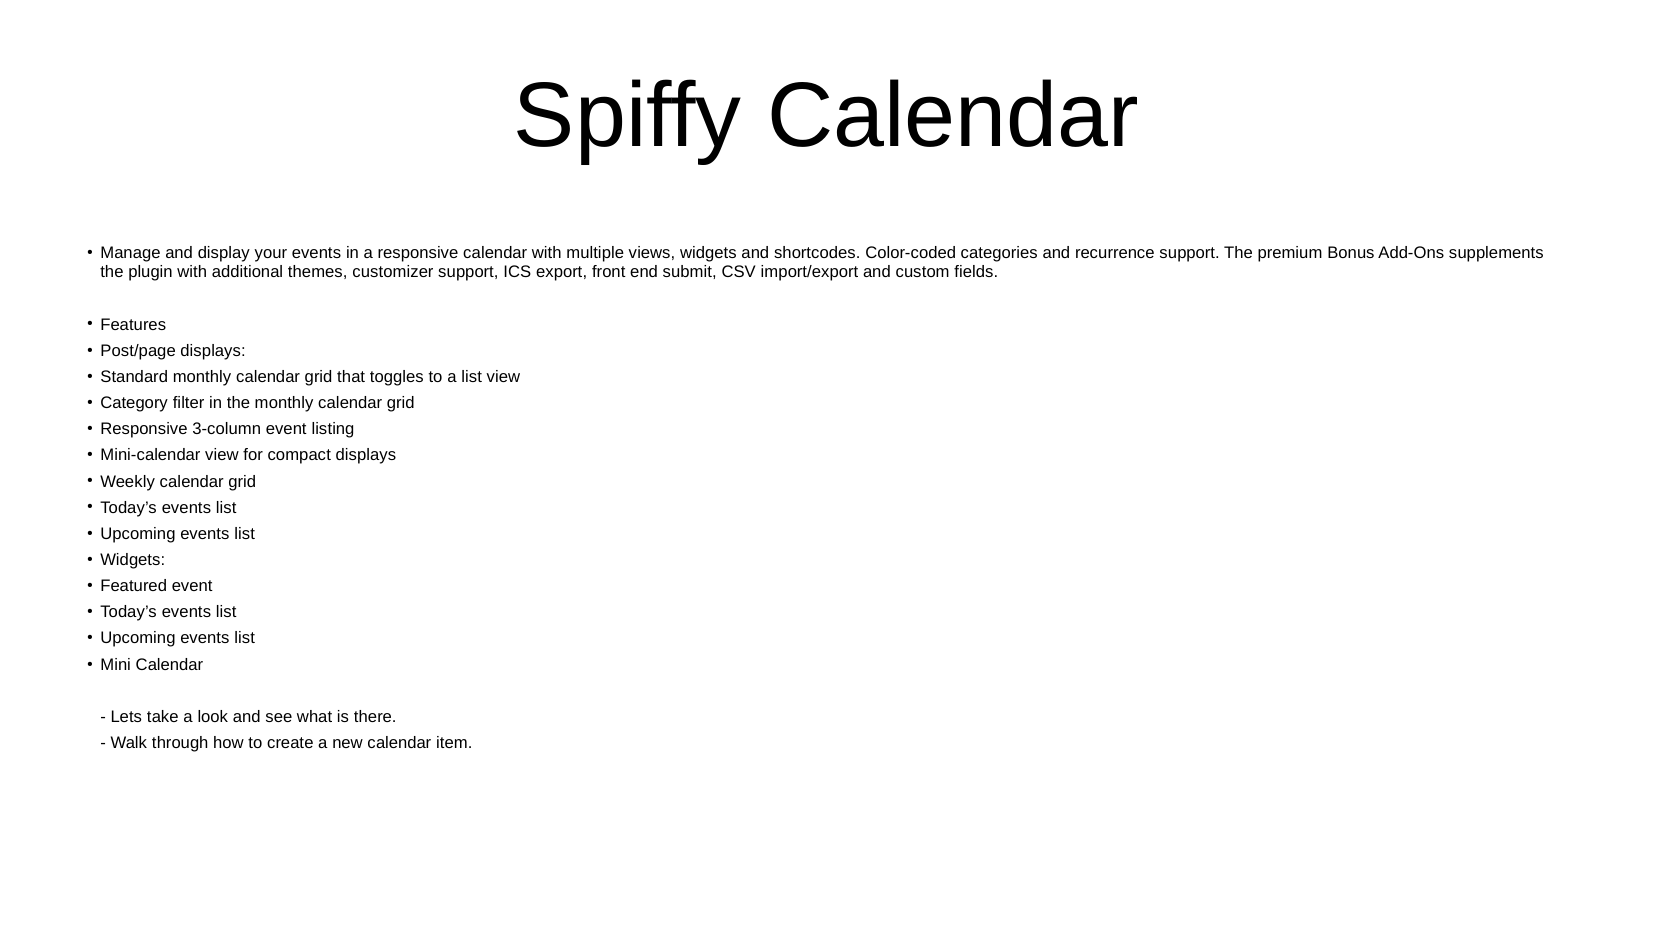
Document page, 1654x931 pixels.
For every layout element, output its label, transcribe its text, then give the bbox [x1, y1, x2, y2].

list Manage and display your events in a responsive calendar with multiple views, widgets and shortcodes. Color-coded categories and recurrence support. The premium Bonus Add-Ons supplements the plugin with additional themes, customizer support, ICS export, front end submit, CSV import/export and custom fields. Features Post/page displays: Standard monthly calendar grid that toggles to a list view Category filter in the monthly calendar grid Responsive 3-column event listing Mini-calendar view for compact displays Weekly calendar grid Today’s events list Upcoming events list Widgets: Featured event Today’s events list Upcoming events list Mini Calendar - Lets take a look and see what is there. - Walk through how to create a new calendar item. [82, 217, 1571, 758]
title Spiffy Calendar [82, 37, 1571, 193]
